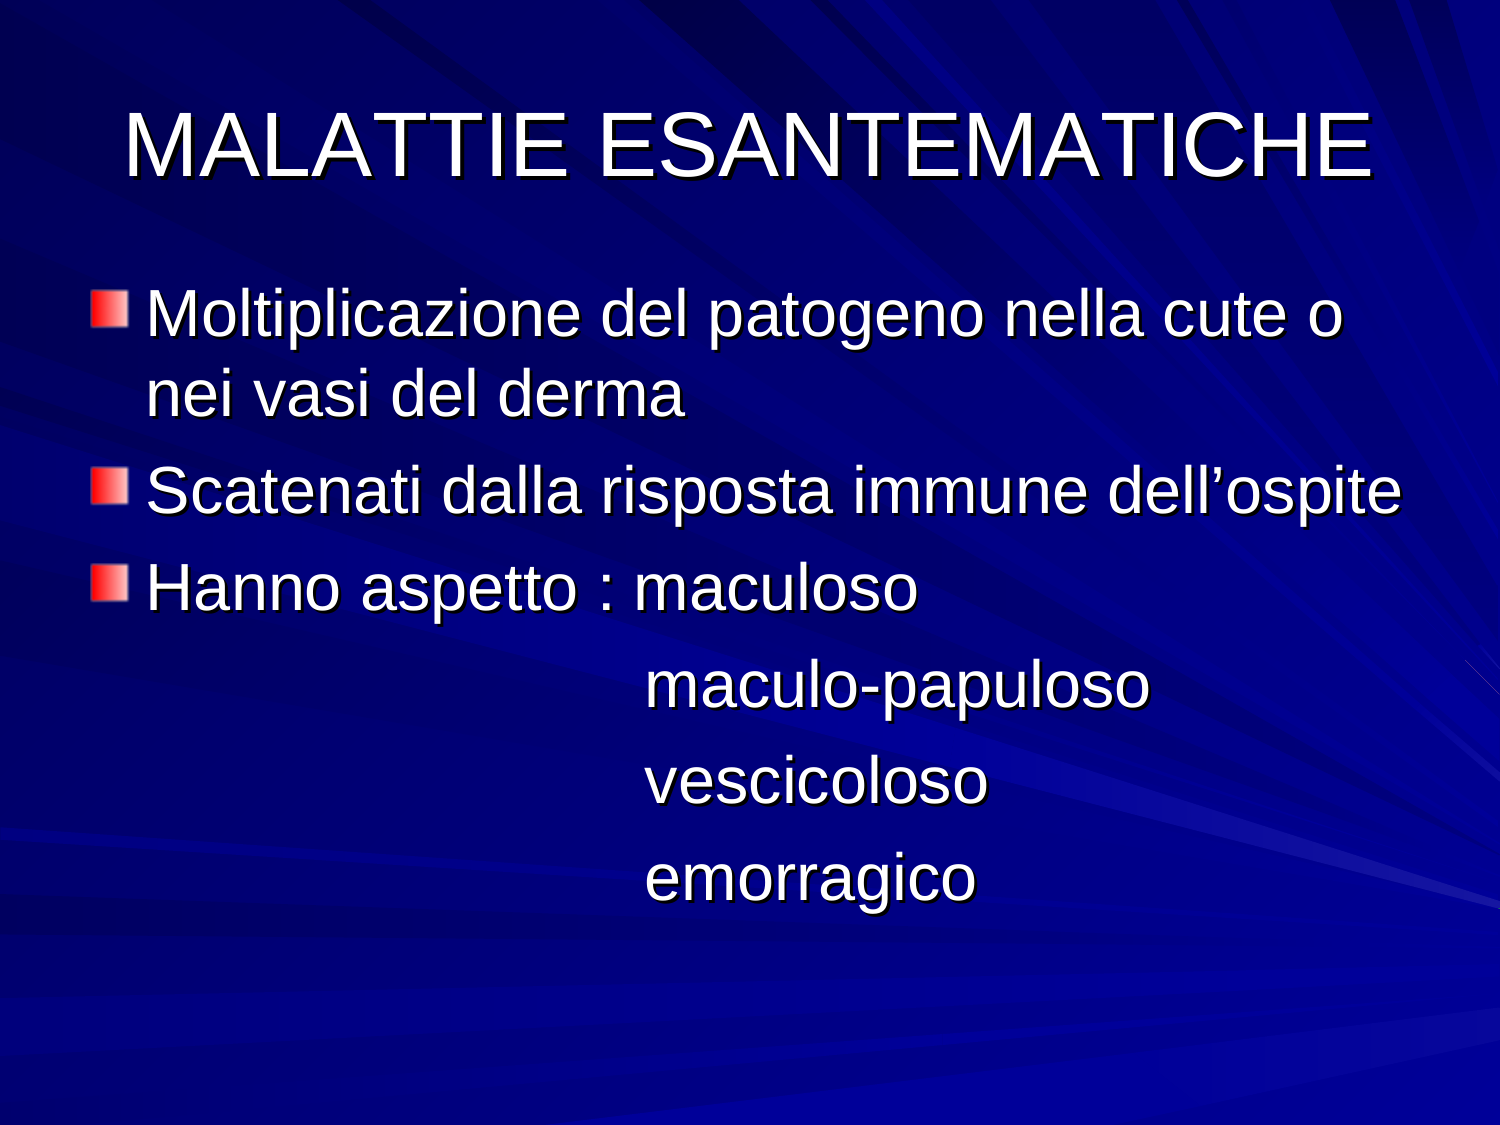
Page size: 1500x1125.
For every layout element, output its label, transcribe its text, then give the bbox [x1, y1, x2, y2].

list Moltiplicazione del patogeno nella cute o nei vasi del derma Scatenati dalla risposta immune dell’ospite Hanno aspetto : maculoso maculo-papuloso vescicoloso emorragico [75, 262, 1426, 1006]
title MALATTIE ESANTEMATICHE [75, 45, 1426, 234]
